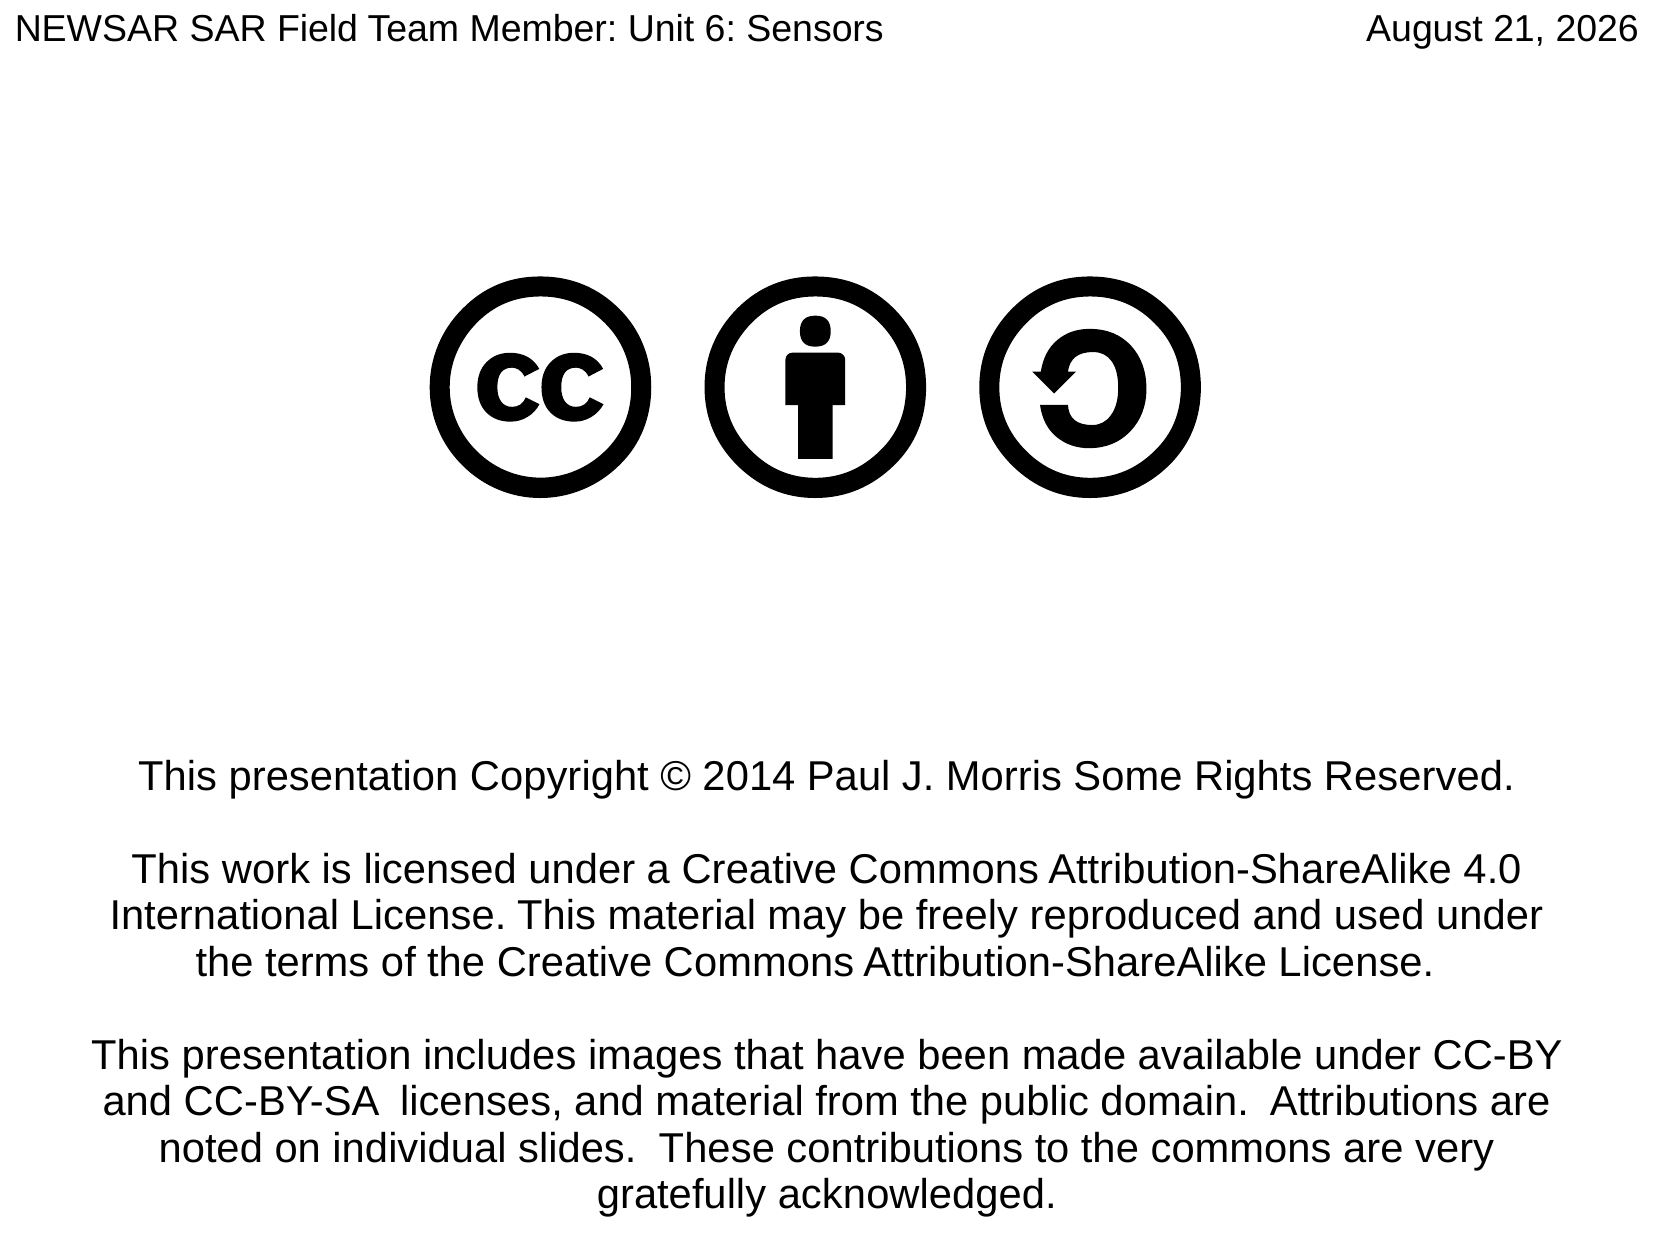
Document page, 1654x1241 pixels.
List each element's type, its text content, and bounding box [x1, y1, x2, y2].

text_box NEWSAR SAR Field Team Member: Unit 6: Sensors [0, 0, 933, 57]
picture [427, 274, 653, 500]
picture [702, 274, 928, 500]
text_box February 21, 2020 [1213, 0, 1654, 57]
text_box This presentation Copyright © 2014 Paul J. Morris Some Rights Reserved. This work is licensed under a Creative Commons Attribution-ShareAlike 4.0 International License. This material may be freely reproduced and used under the terms of the Creative Commons Attribution-ShareAlike License. This presentation includes images that have been made available under CC-BY and CC-BY-SA licenses, and material from the public domain. Attributions are noted on individual slides. These contributions to the commons are very gratefully acknowledged. [82, 739, 1571, 1231]
picture [977, 274, 1203, 500]
